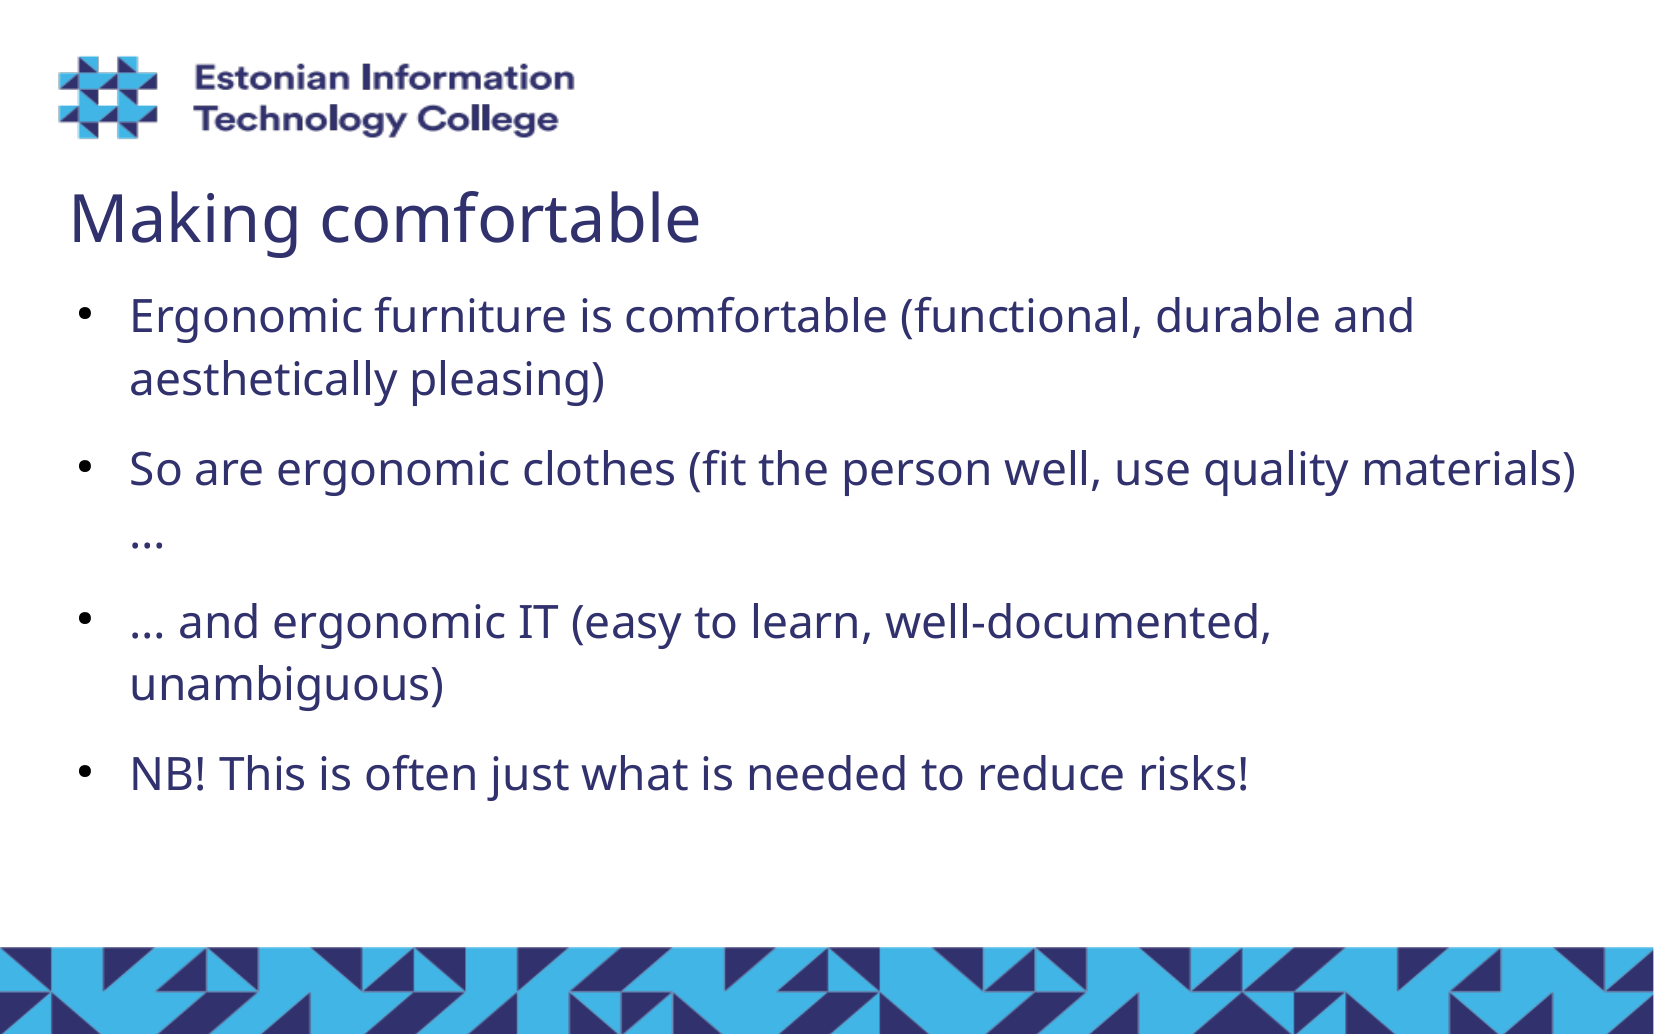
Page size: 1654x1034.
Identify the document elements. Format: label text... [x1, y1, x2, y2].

list Ergonomic furniture is comfortable (functional, durable and aesthetically pleasing) So are ergonomic clothes (fit the person well, use quality materials)… … and ergonomic IT (easy to learn, well-documented, unambiguous) NB! This is often just what is needed to reduce risks! [59, 283, 1595, 936]
title Making comfortable [68, 147, 1536, 283]
